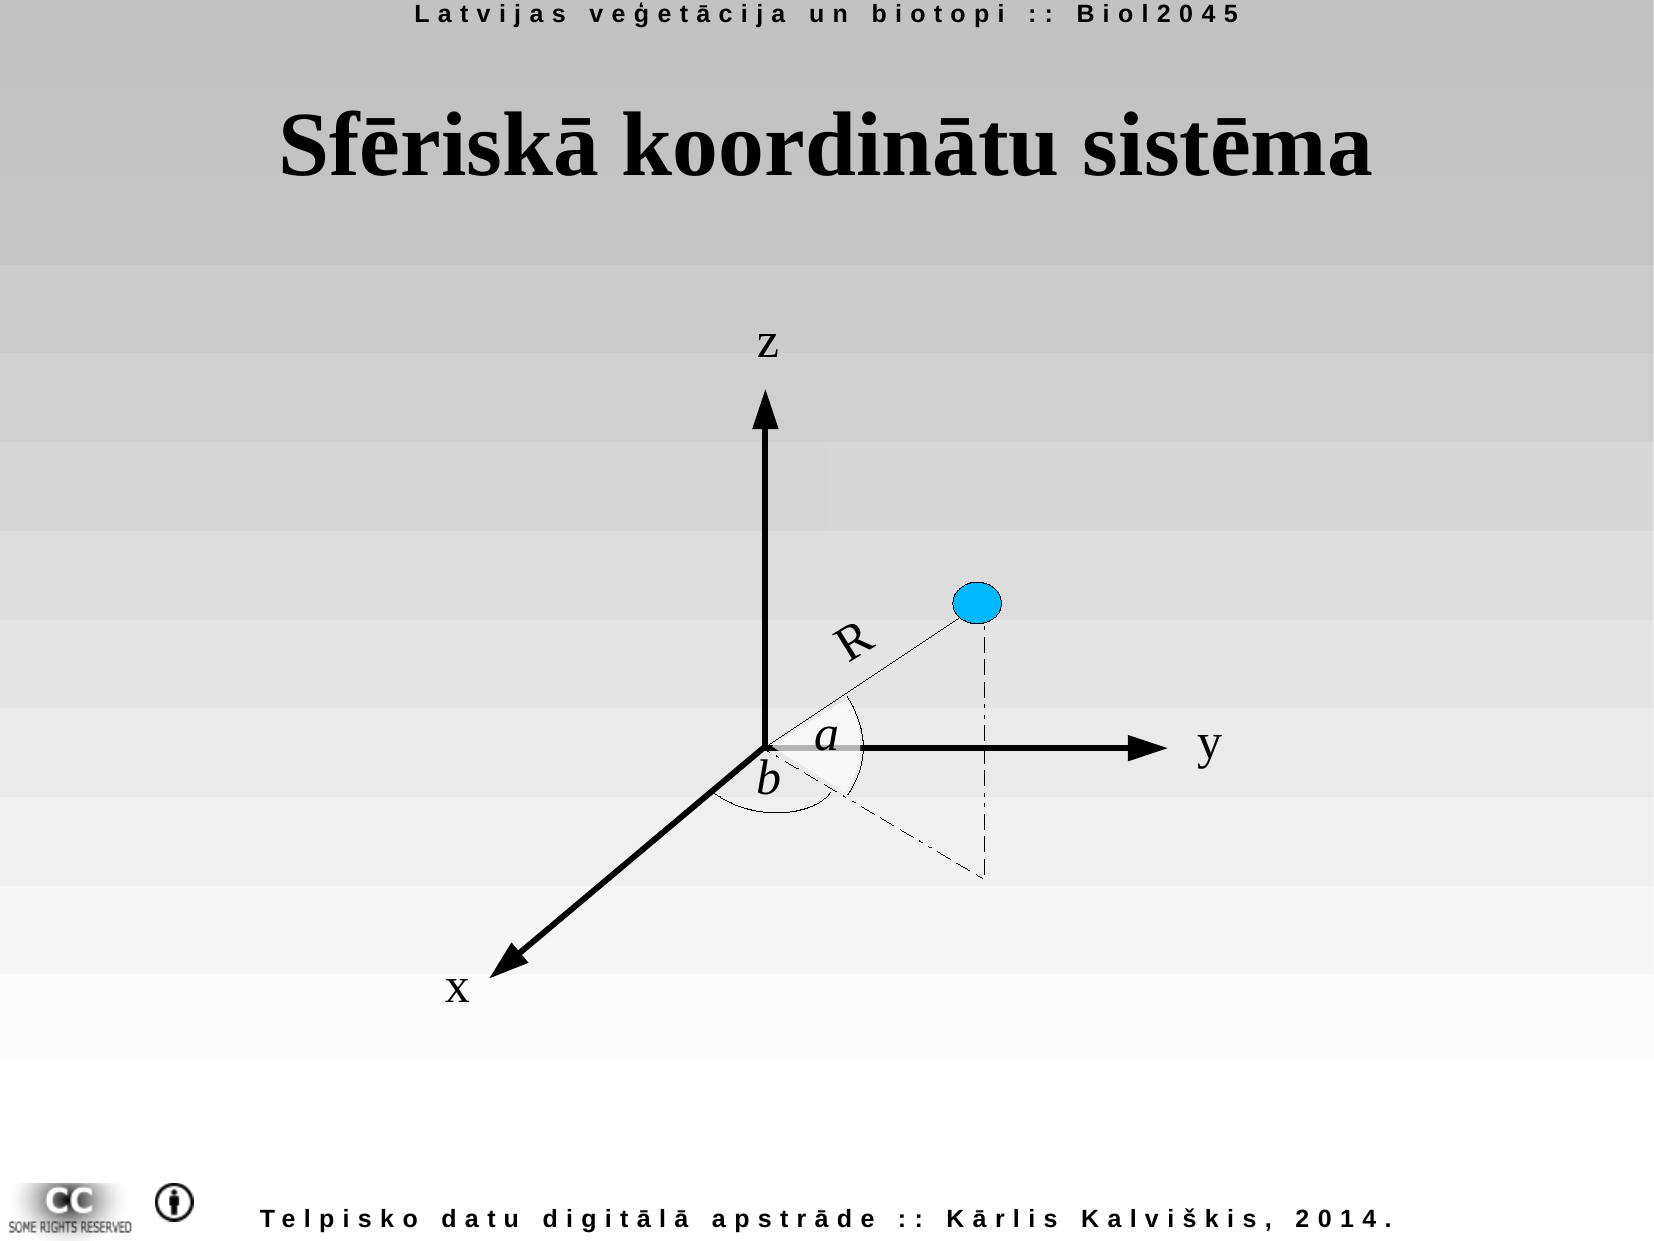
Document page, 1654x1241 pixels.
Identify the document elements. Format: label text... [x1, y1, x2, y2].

text_box [952, 582, 1002, 624]
title Sfēriskā koordinātu sistēma [0, 1, 1654, 287]
text_box z [756, 312, 781, 368]
picture [0, 287, 1654, 1241]
text_box [771, 698, 861, 793]
text_box b [756, 749, 782, 805]
text_box R [824, 606, 885, 673]
text_box y [1196, 713, 1223, 770]
text_box a [814, 705, 840, 761]
text_box x [444, 958, 470, 1014]
